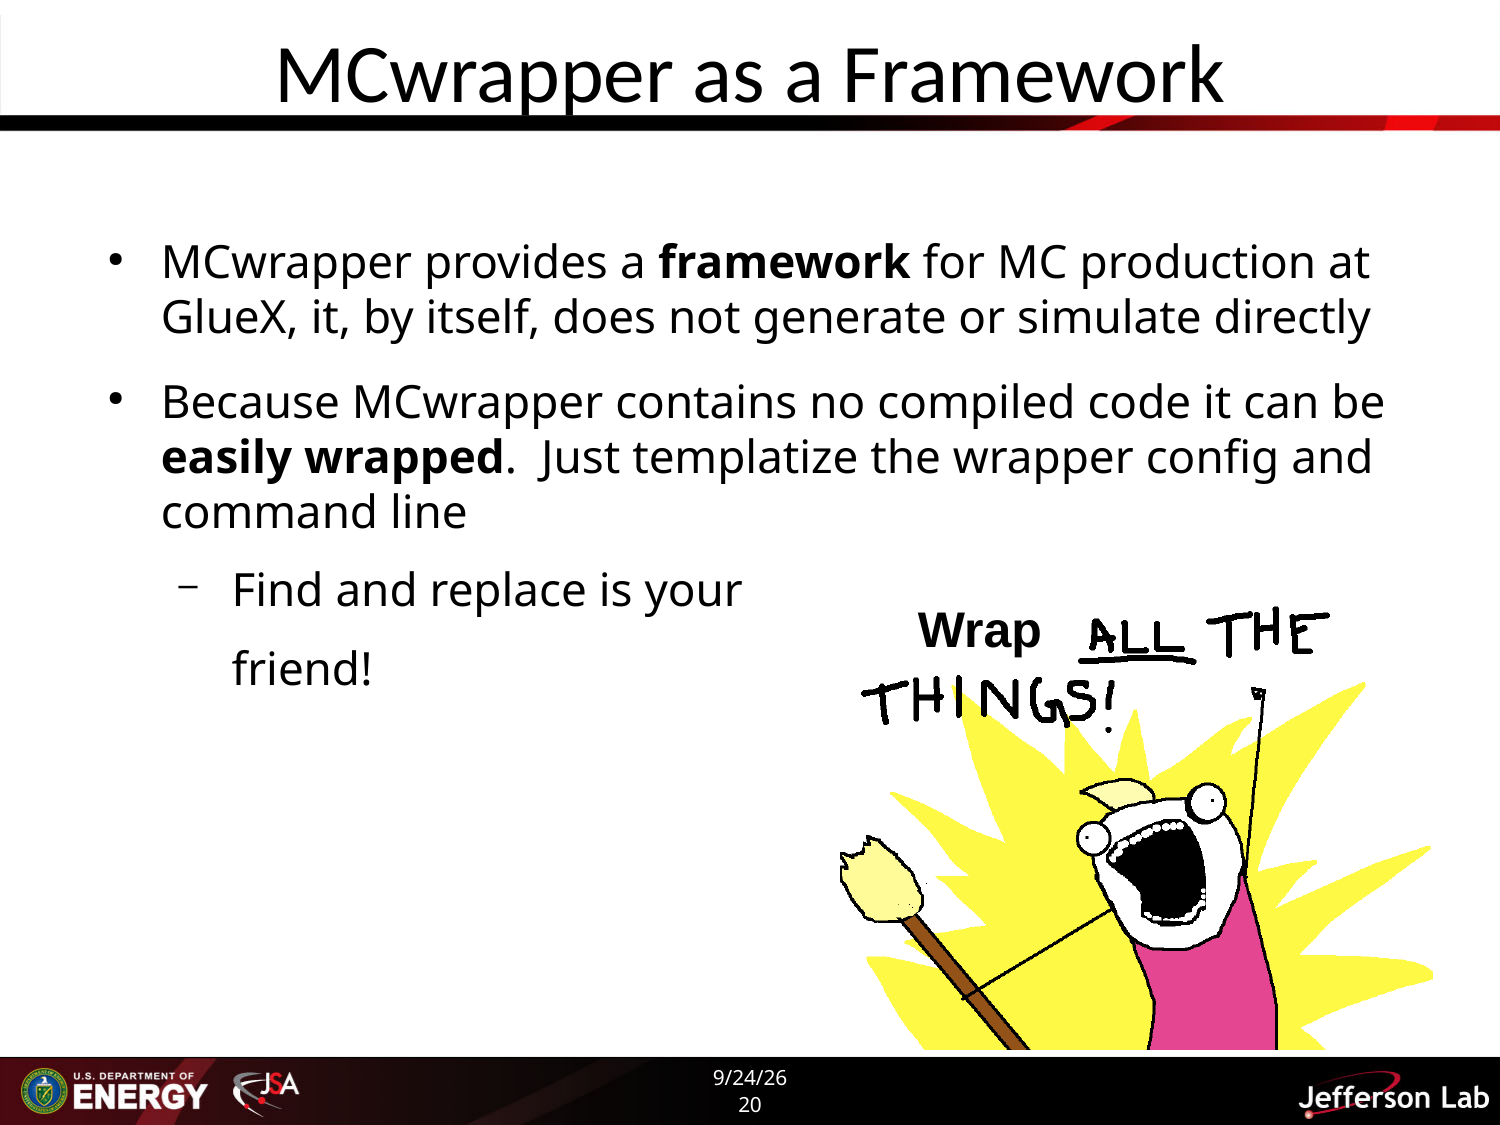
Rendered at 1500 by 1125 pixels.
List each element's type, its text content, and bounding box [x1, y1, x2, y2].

slide_number 6/20/18 [575, 1048, 925, 1090]
picture [0, 0, 1500, 1125]
title MCwrapper as a Framework [75, 38, 1425, 99]
list MCwrapper provides a framework for MC production at GlueX, it, by itself, does not generate or simulate directly Because MCwrapper contains no compiled code it can be easily wrapped. Just templatize the wrapper config and command line Find and replace is your friend! [75, 225, 1425, 968]
text_box Wrap [903, 594, 1155, 666]
slide_number <number> [575, 1090, 925, 1122]
